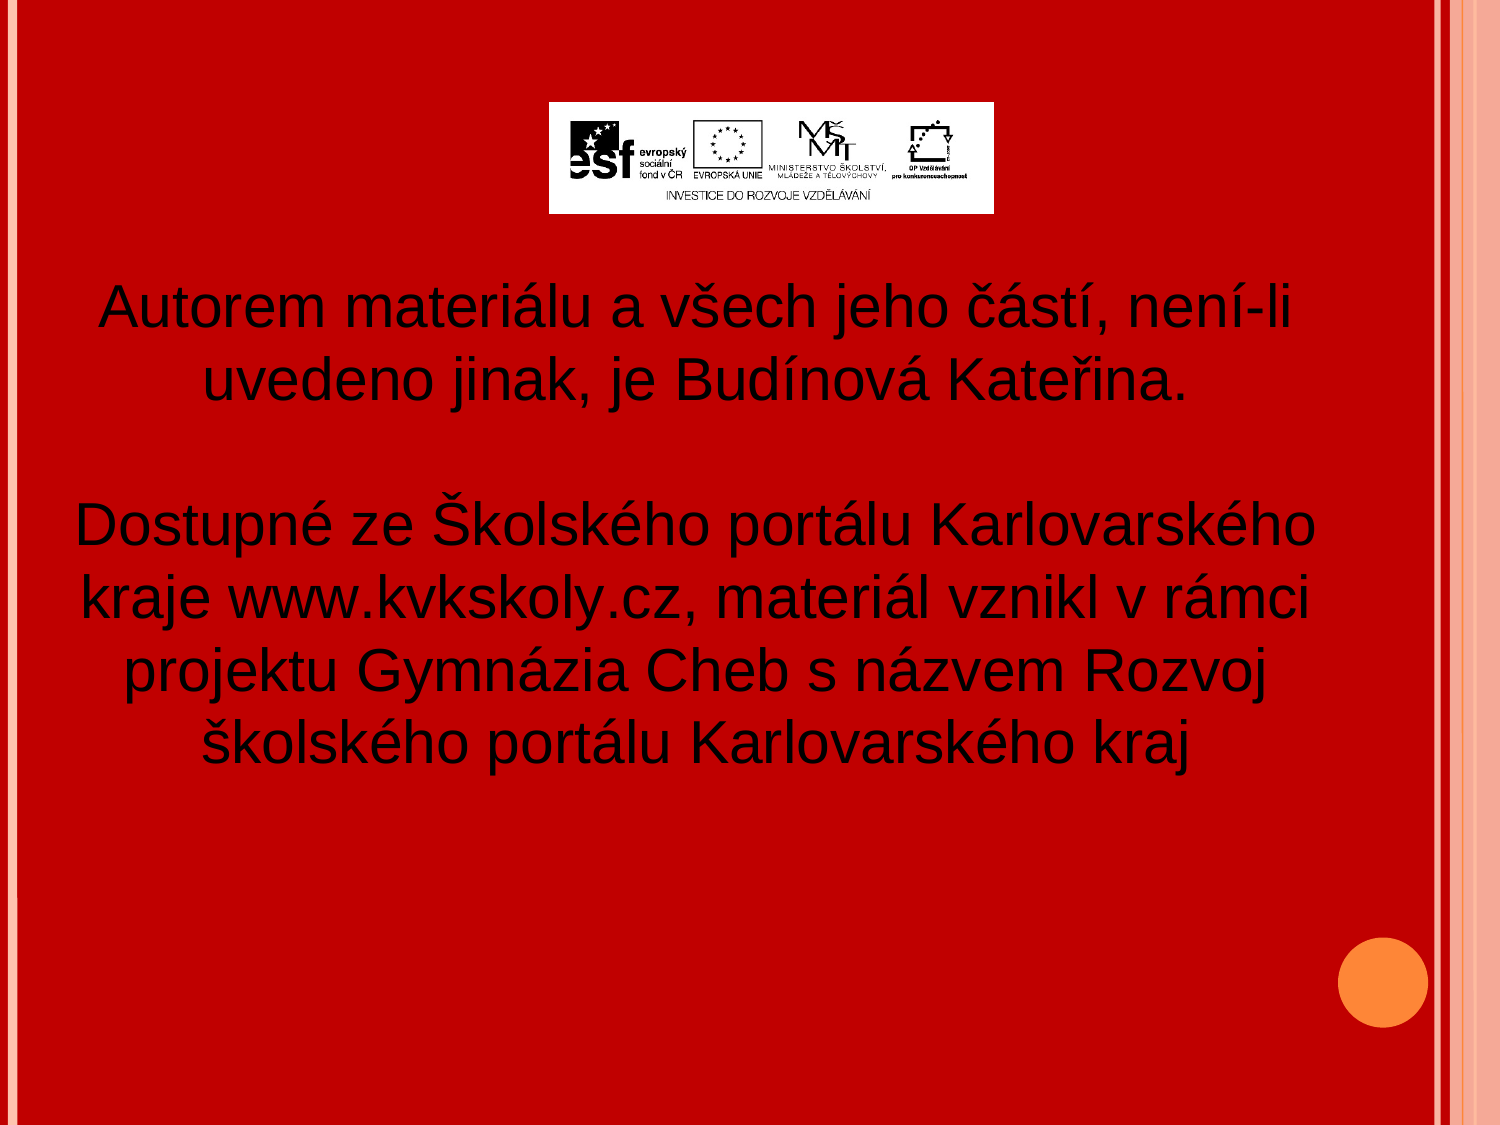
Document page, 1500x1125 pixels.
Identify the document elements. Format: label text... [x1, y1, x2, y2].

picture [549, 102, 994, 214]
text_box Autorem materiálu a všech jeho částí, není-li uvedeno jinak, je Budínová Kateřina. Dostupné ze Školského portálu Karlovarského kraje www.kvkskoly.cz, materiál vznikl v rámci projektu Gymnázia Cheb s názvem Rozvoj školského portálu Karlovarského kraj [74, 263, 1425, 1006]
